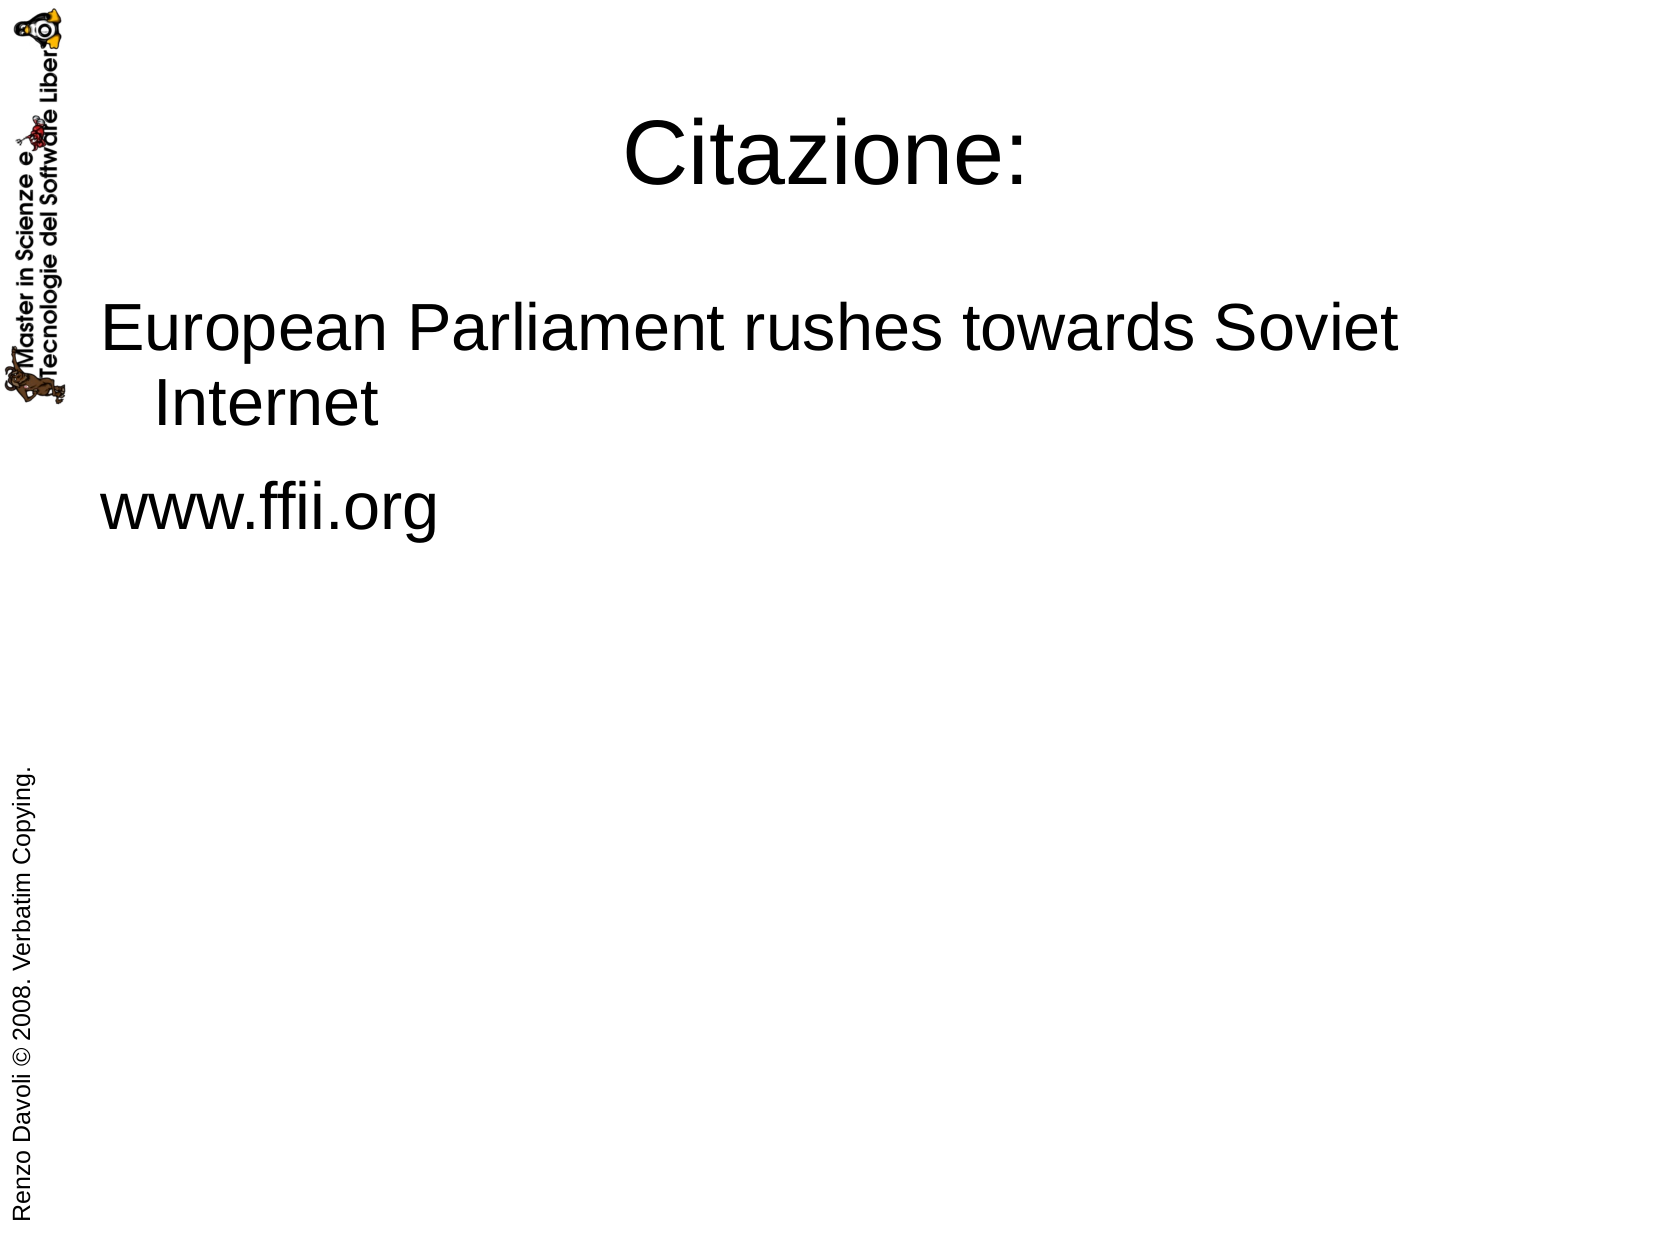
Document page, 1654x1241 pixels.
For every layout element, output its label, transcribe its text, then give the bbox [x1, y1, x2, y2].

list European Parliament rushes towards Soviet Internet www.ffii.org [82, 290, 1571, 1094]
picture [1, 2, 69, 413]
title Citazione: [82, 56, 1571, 250]
